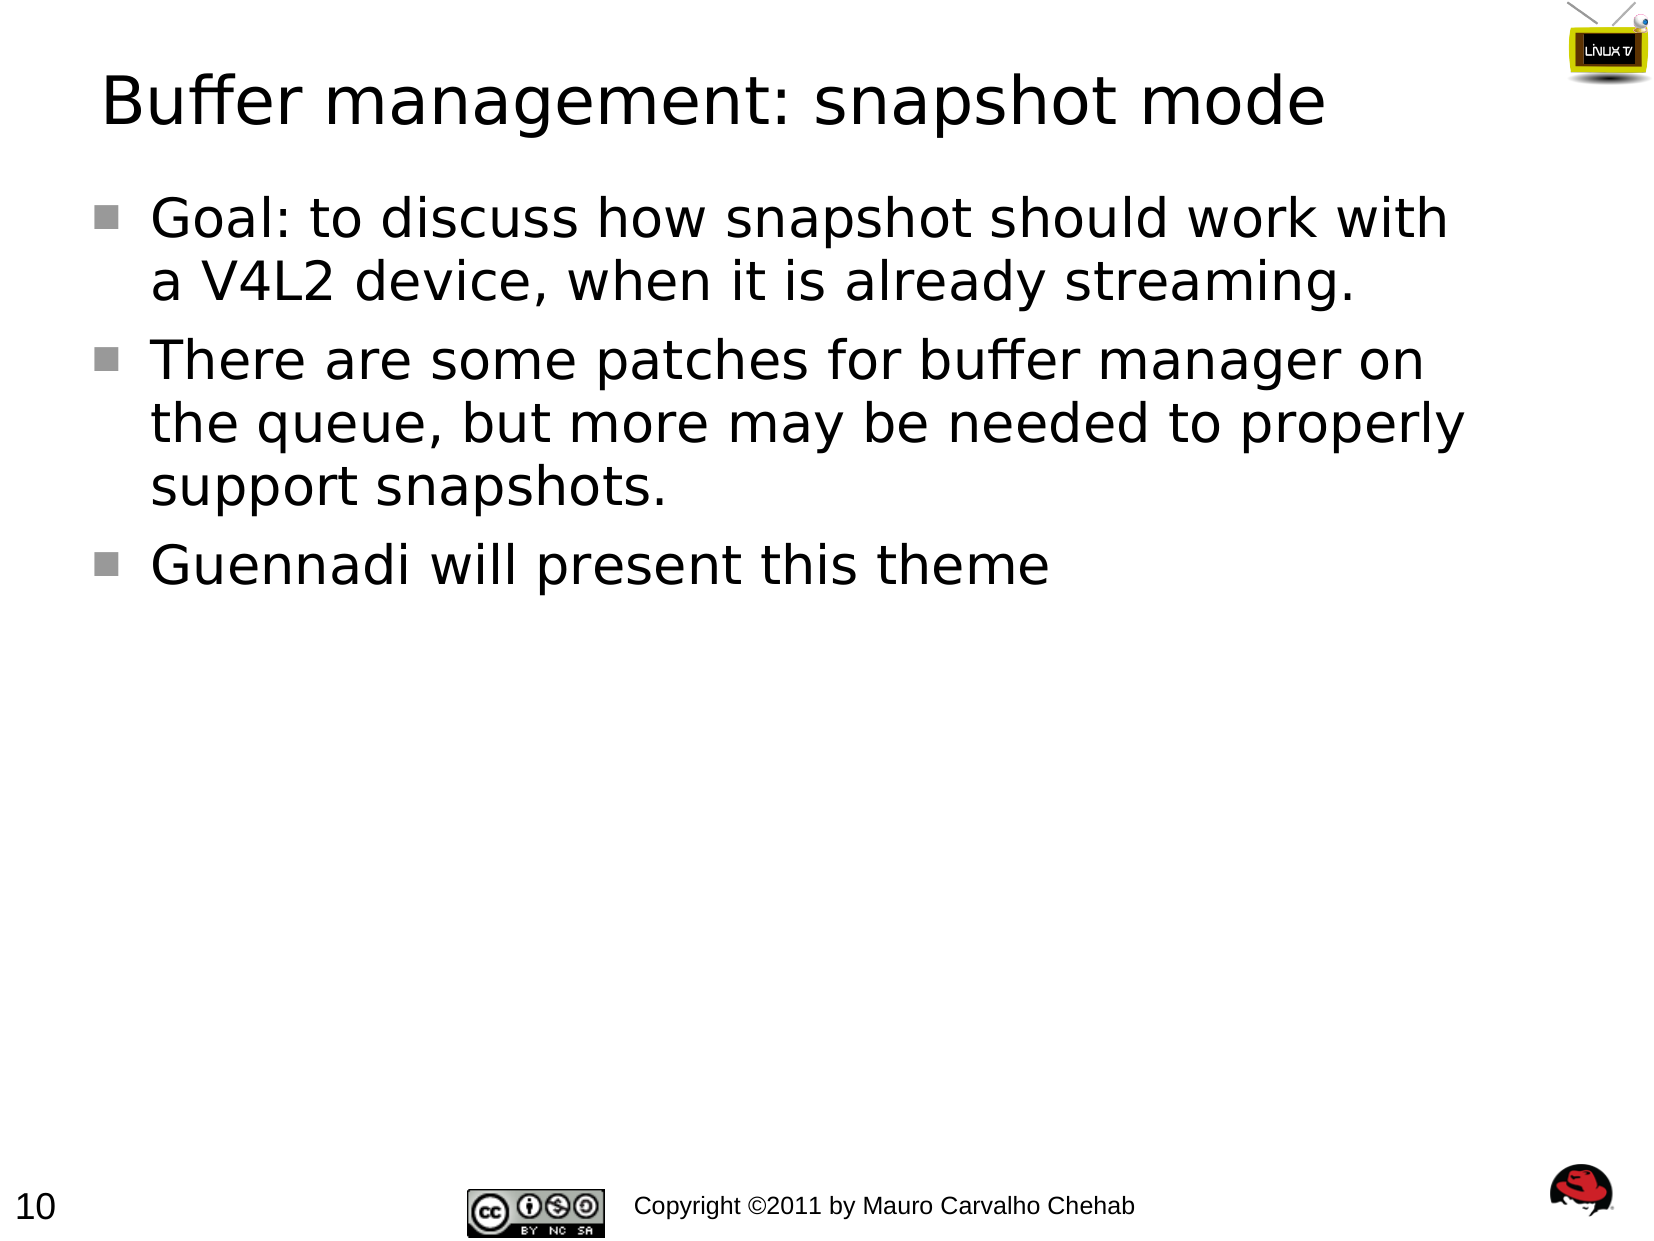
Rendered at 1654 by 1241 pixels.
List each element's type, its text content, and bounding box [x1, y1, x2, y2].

title Buffer management: snapshot mode [100, 45, 1506, 157]
list Goal: to discuss how snapshot should work with a V4L2 device, when it is already streaming. There are some patches for buffer manager on the queue, but more may be needed to properly support snapshots. Guennadi will present this theme [94, 187, 1500, 1174]
picture [467, 1189, 605, 1238]
picture [1549, 1162, 1619, 1224]
picture [1564, 0, 1654, 89]
